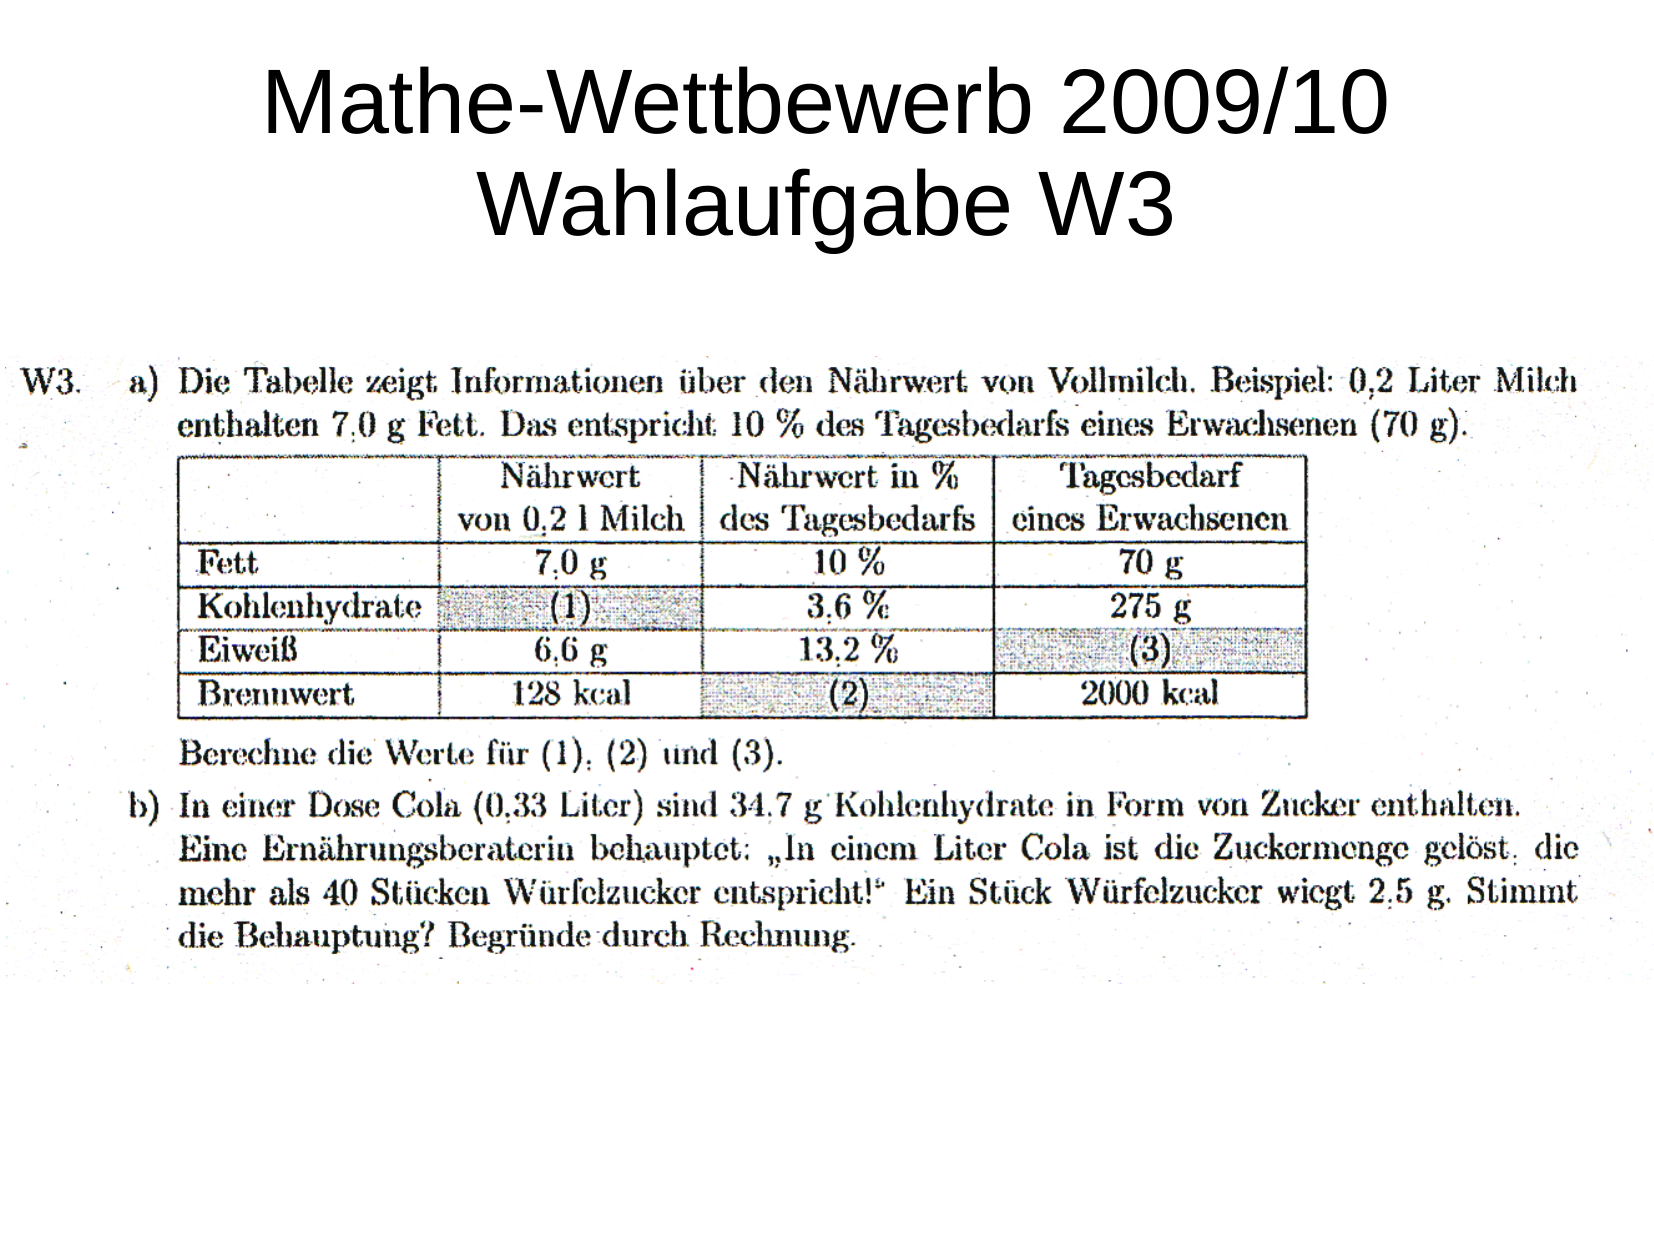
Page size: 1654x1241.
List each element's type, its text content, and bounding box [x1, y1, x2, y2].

title Mathe-Wettbewerb 2009/10 Wahlaufgabe W3 [82, 49, 1571, 257]
picture [5, 356, 1654, 984]
